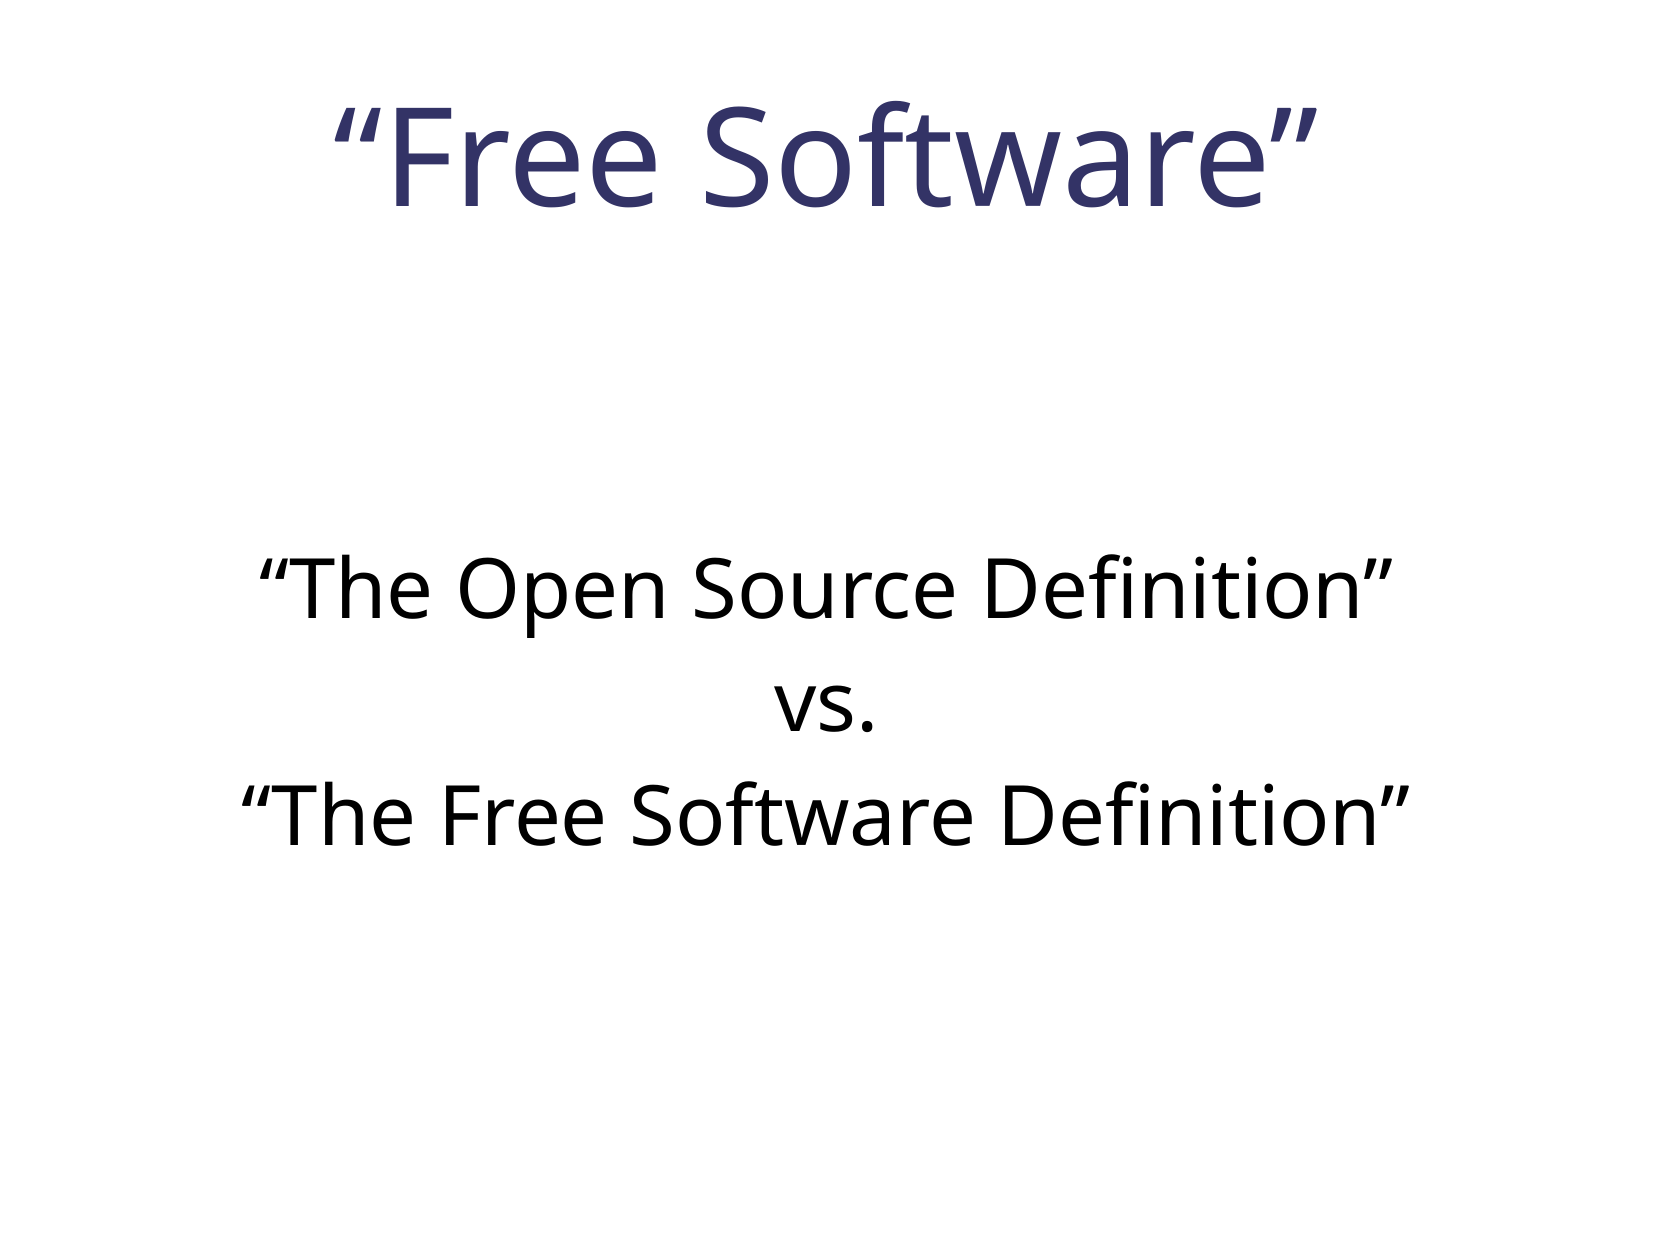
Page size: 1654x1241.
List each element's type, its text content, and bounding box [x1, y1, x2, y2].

title “Free Software” [82, 49, 1571, 257]
subtitle “The Open Source Definition” vs. “The Free Software Definition” [82, 297, 1571, 1102]
